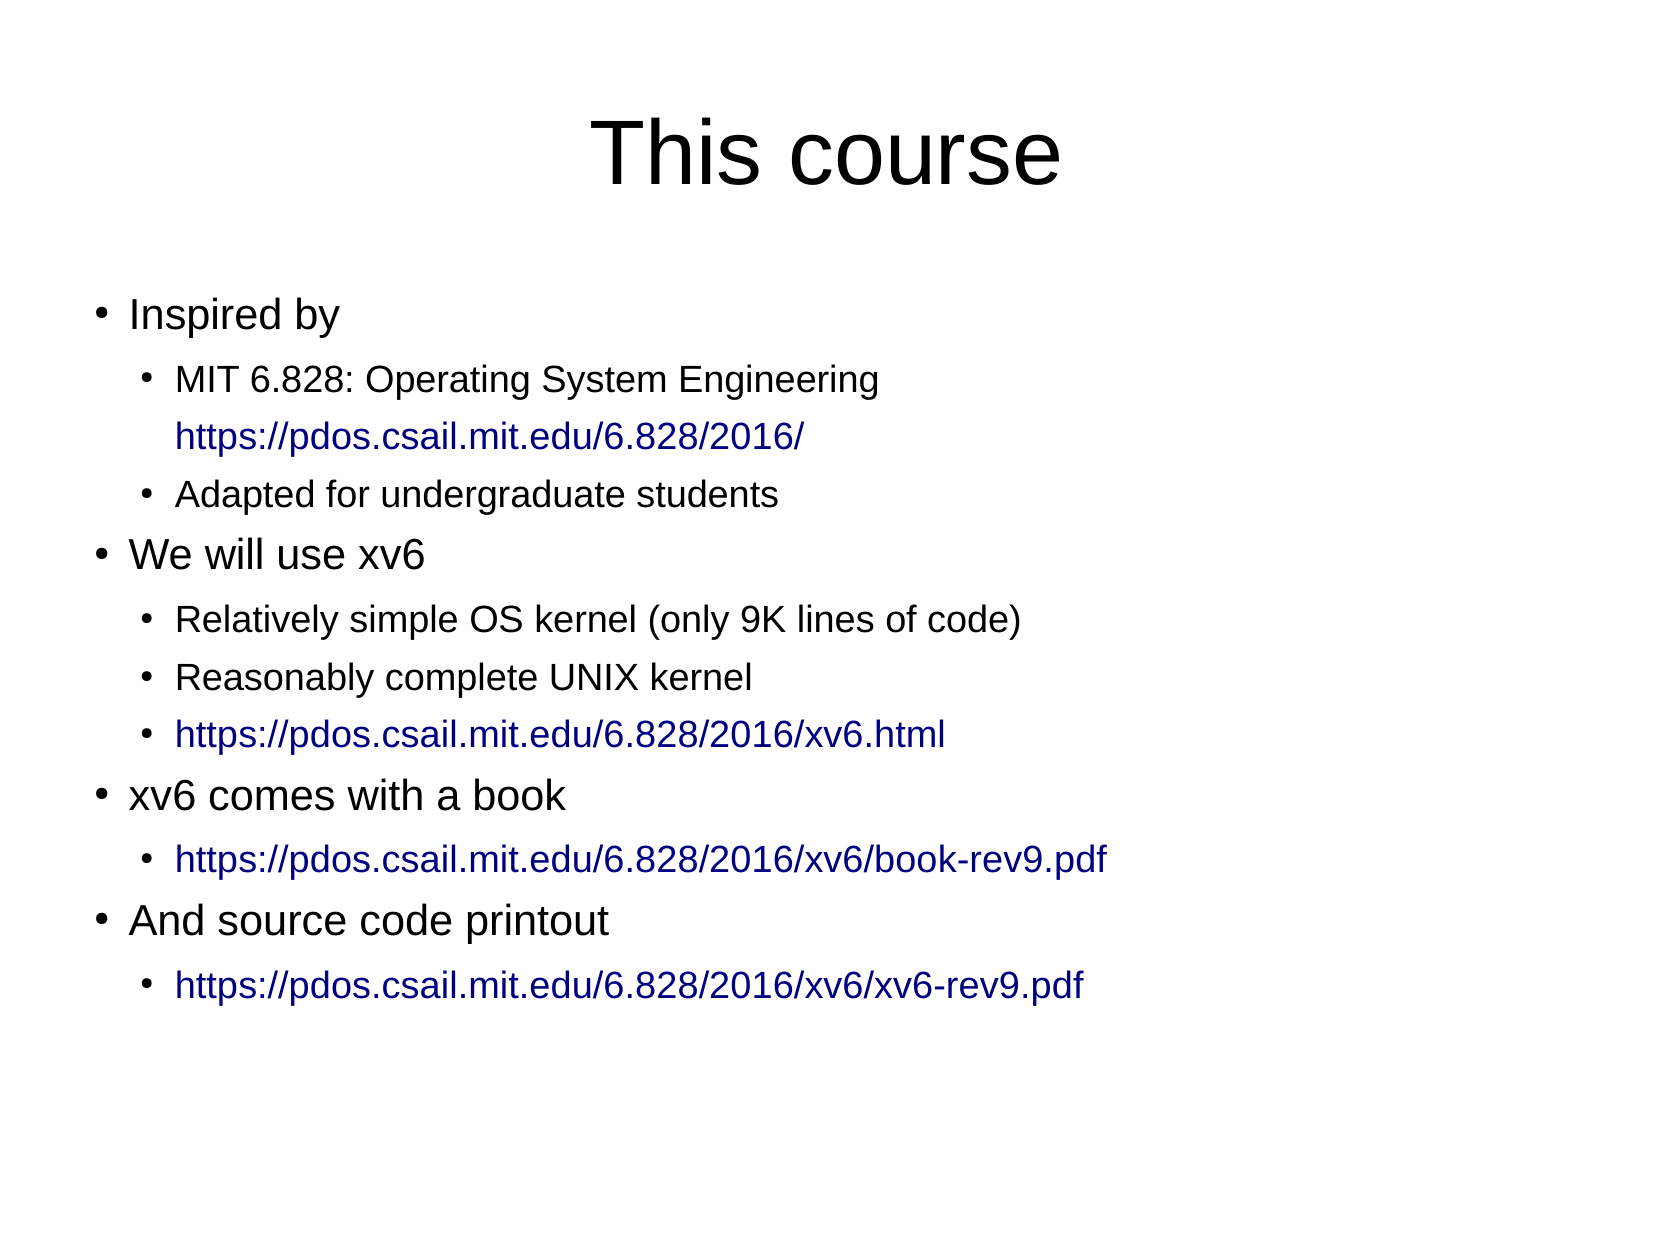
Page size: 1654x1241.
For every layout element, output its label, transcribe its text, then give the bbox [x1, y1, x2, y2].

title This course [82, 49, 1571, 257]
list Inspired by MIT 6.828: Operating System Engineering https://pdos.csail.mit.edu/6.828/2016/ Adapted for undergraduate students We will use xv6 Relatively simple OS kernel (only 9K lines of code) Reasonably complete UNIX kernel https://pdos.csail.mit.edu/6.828/2016/xv6.html xv6 comes with a book https://pdos.csail.mit.edu/6.828/2016/xv6/book-rev9.pdf And source code printout https://pdos.csail.mit.edu/6.828/2016/xv6/xv6-rev9.pdf [82, 290, 1571, 1010]
